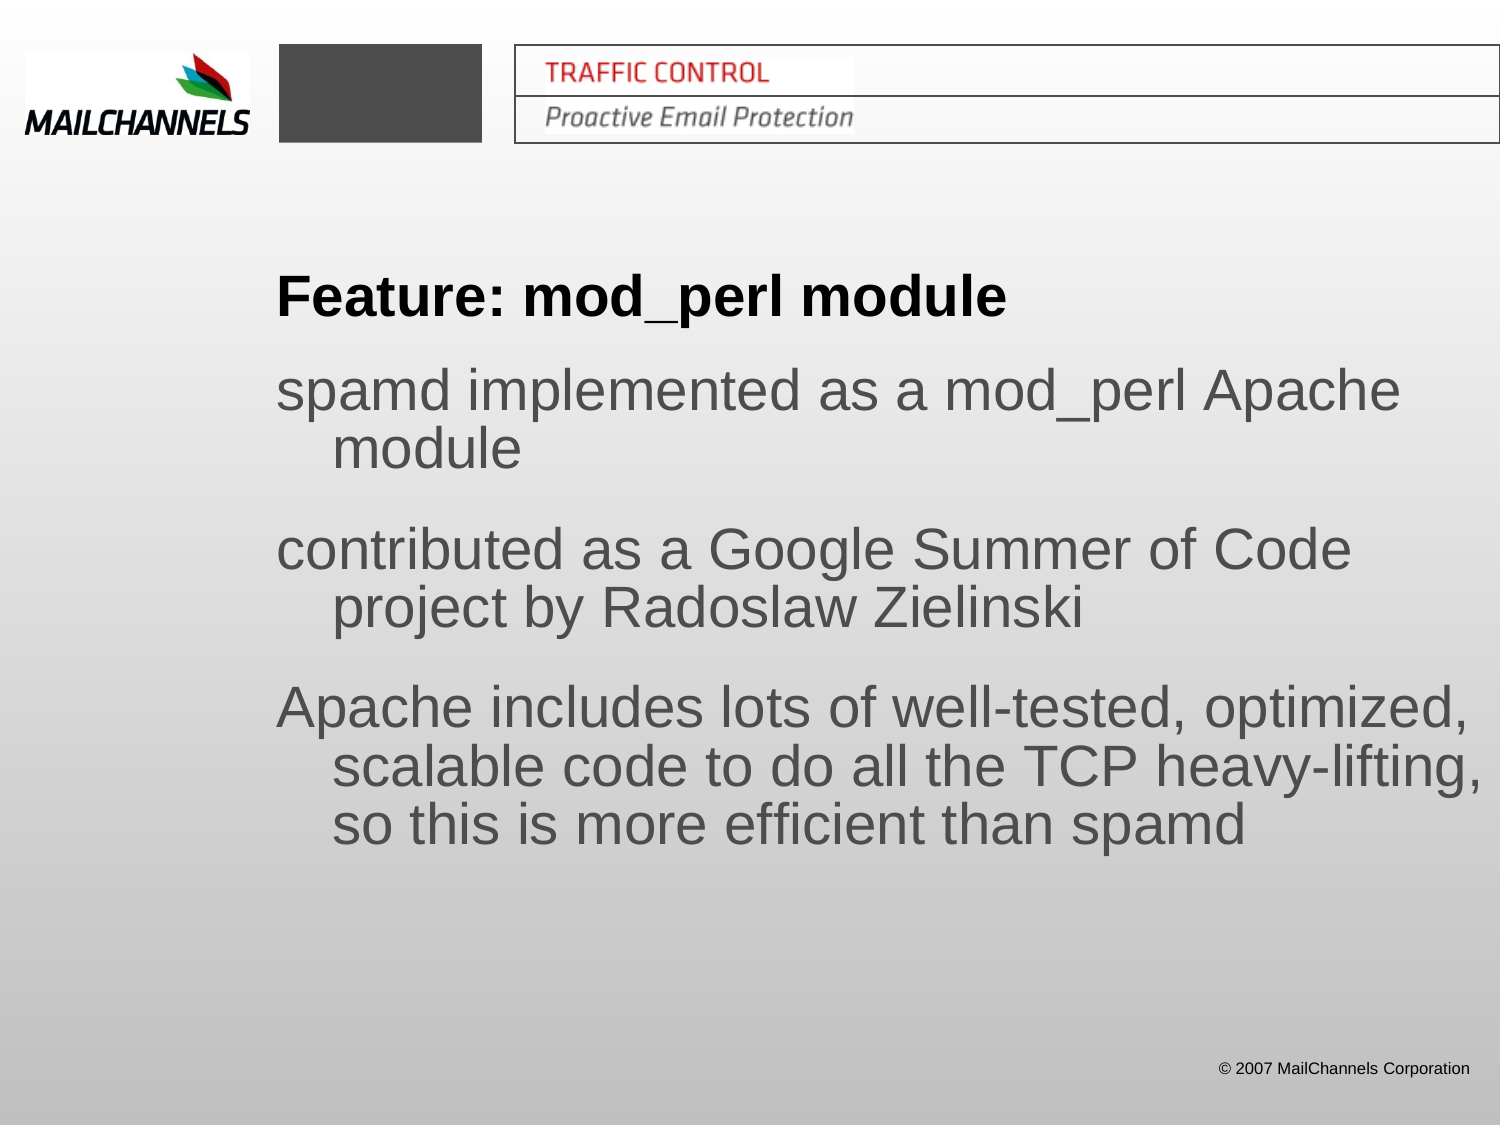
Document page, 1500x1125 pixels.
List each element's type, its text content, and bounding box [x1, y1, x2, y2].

picture [24, 53, 250, 135]
title Feature: mod_perl module [276, 248, 1500, 349]
list spamd implemented as a mod_perl Apache module contributed as a Google Summer of Code project by Radoslaw Zielinski Apache includes lots of well-tested, optimized, scalable code to do all the TCP heavy-lifting, so this is more efficient than spamd [276, 363, 1500, 962]
picture [545, 97, 854, 134]
picture [545, 58, 854, 95]
